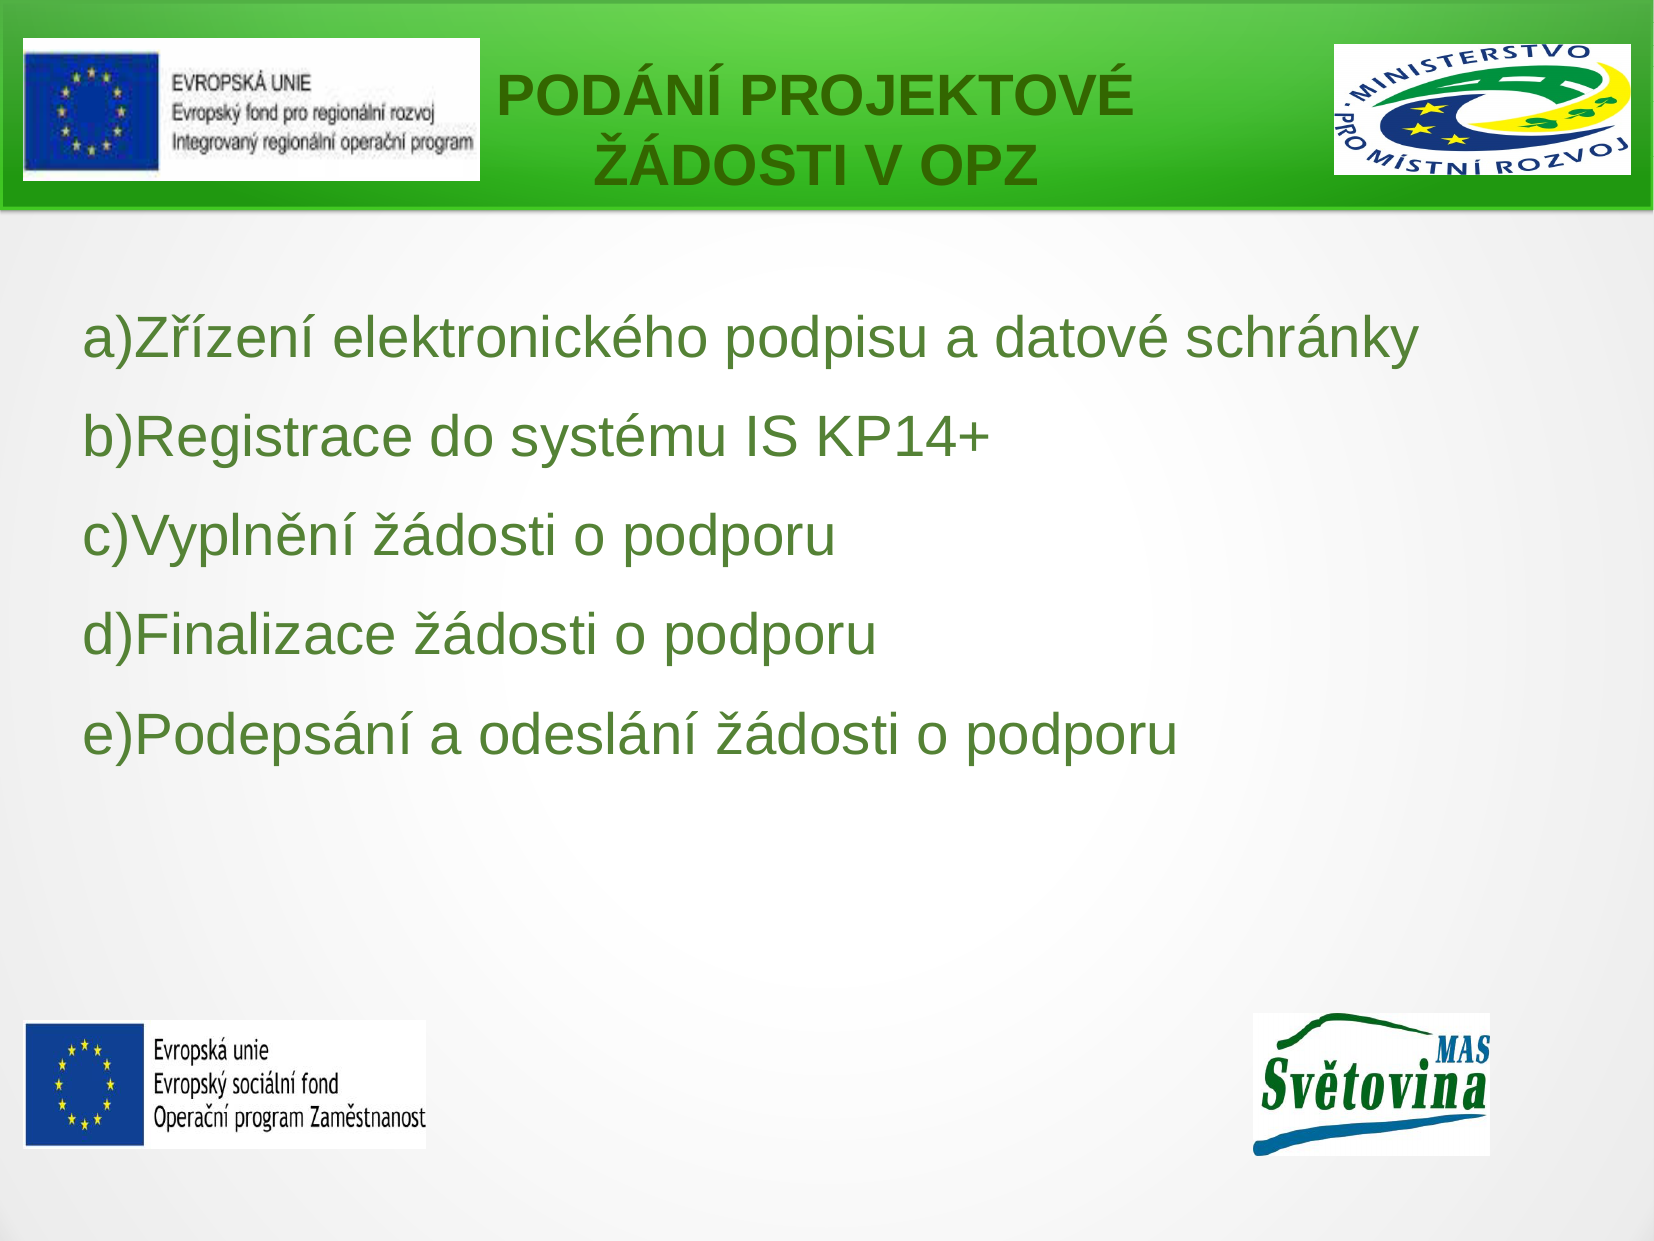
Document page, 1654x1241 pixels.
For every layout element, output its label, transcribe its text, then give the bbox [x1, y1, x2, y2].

picture [23, 38, 480, 181]
picture [1334, 44, 1631, 175]
picture [1253, 1013, 1490, 1156]
picture [23, 1020, 426, 1149]
list a)Zřízení elektronického podpisu a datové schránky b)Registrace do systému IS KP14+ c)Vyplnění žádosti o podporu d)Finalizace žádosti o podporu e)Podepsání a odeslání žádosti o podporu [82, 299, 1571, 1019]
title PODÁNÍ PROJEKTOVÉ ŽÁDOSTI V OPZ [479, 56, 1153, 198]
